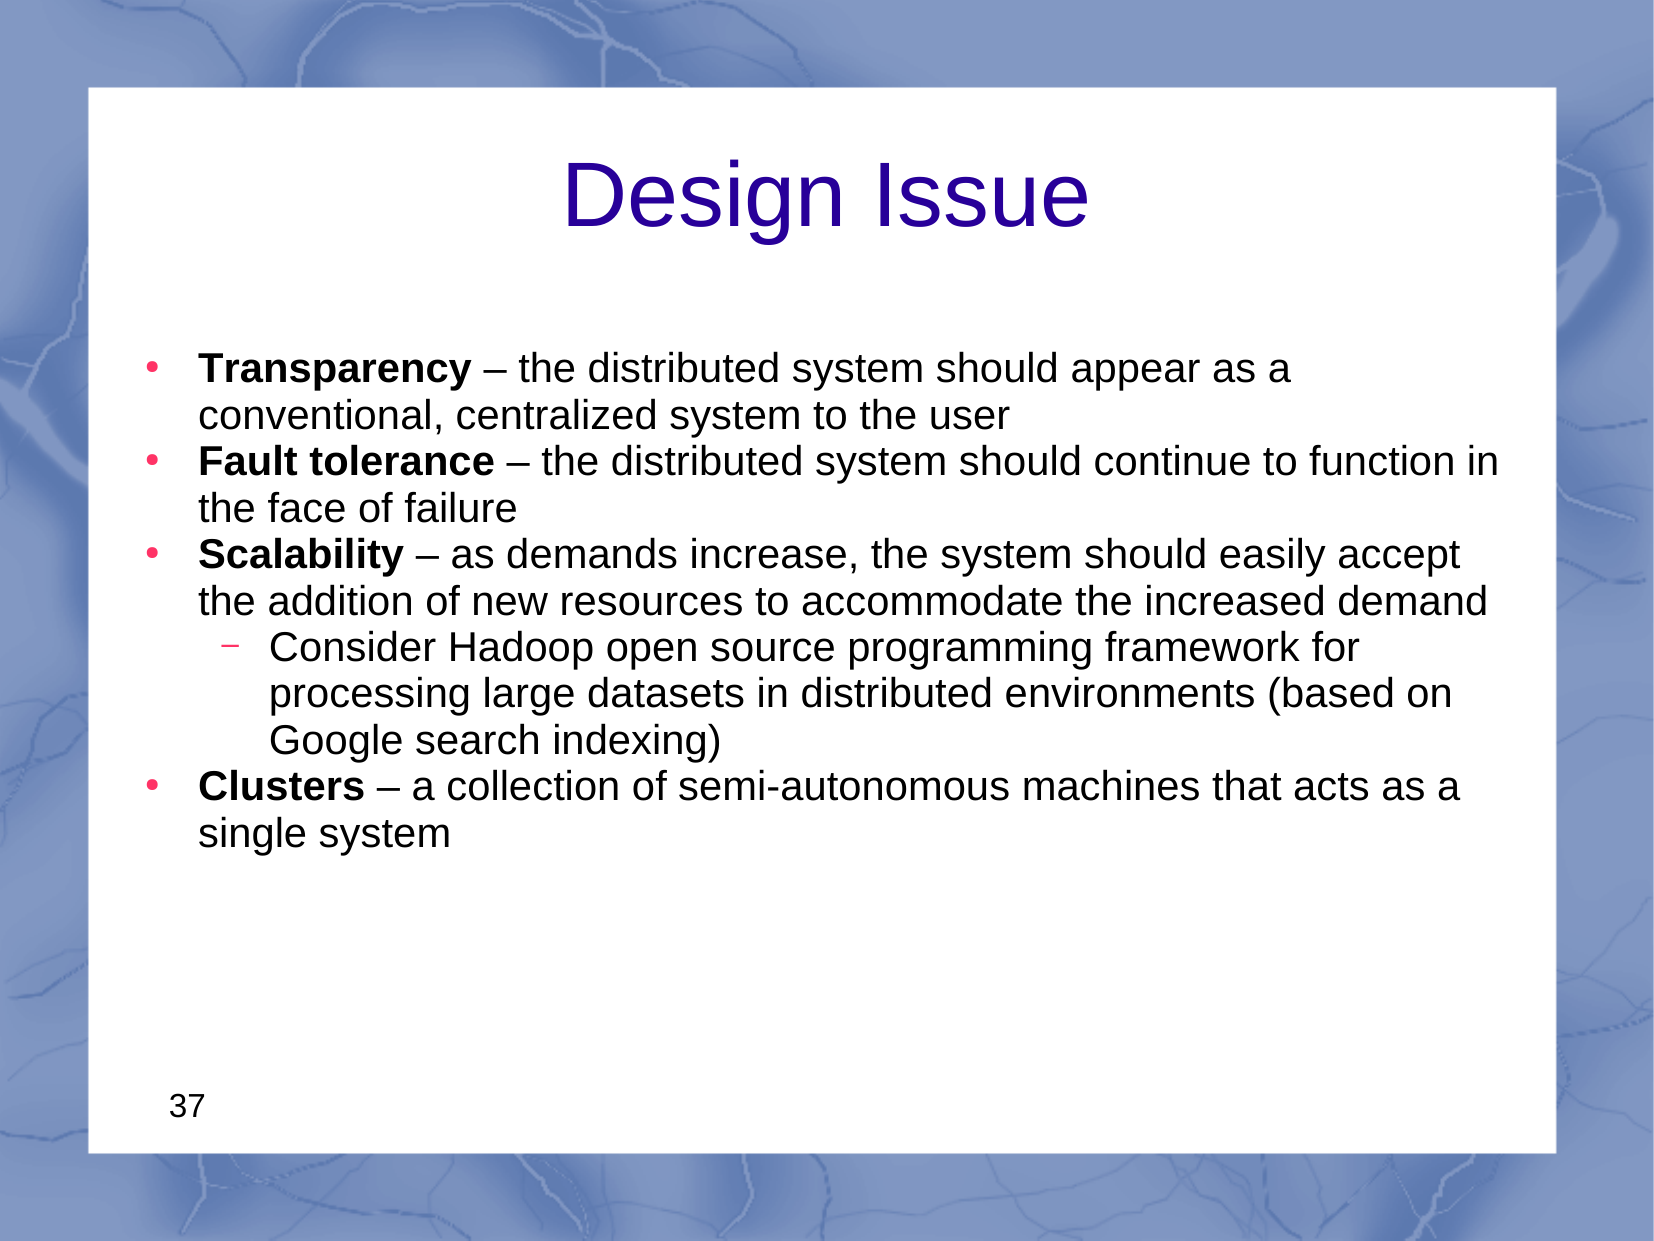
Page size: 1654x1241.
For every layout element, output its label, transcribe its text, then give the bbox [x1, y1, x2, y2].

picture [0, 0, 1654, 1241]
title Design Issue [118, 90, 1536, 298]
text_box Transparency – the distributed system should appear as a conventional, centralized system to the user Fault tolerance – the distributed system should continue to function in the face of failure Scalability – as demands increase, the system should easily accept the addition of new resources to accommodate the increased demand Consider Hadoop open source programming framework for processing large datasets in distributed environments (based on Google search indexing) Clusters – a collection of semi-autonomous machines that acts as a single system [112, 337, 1538, 1051]
